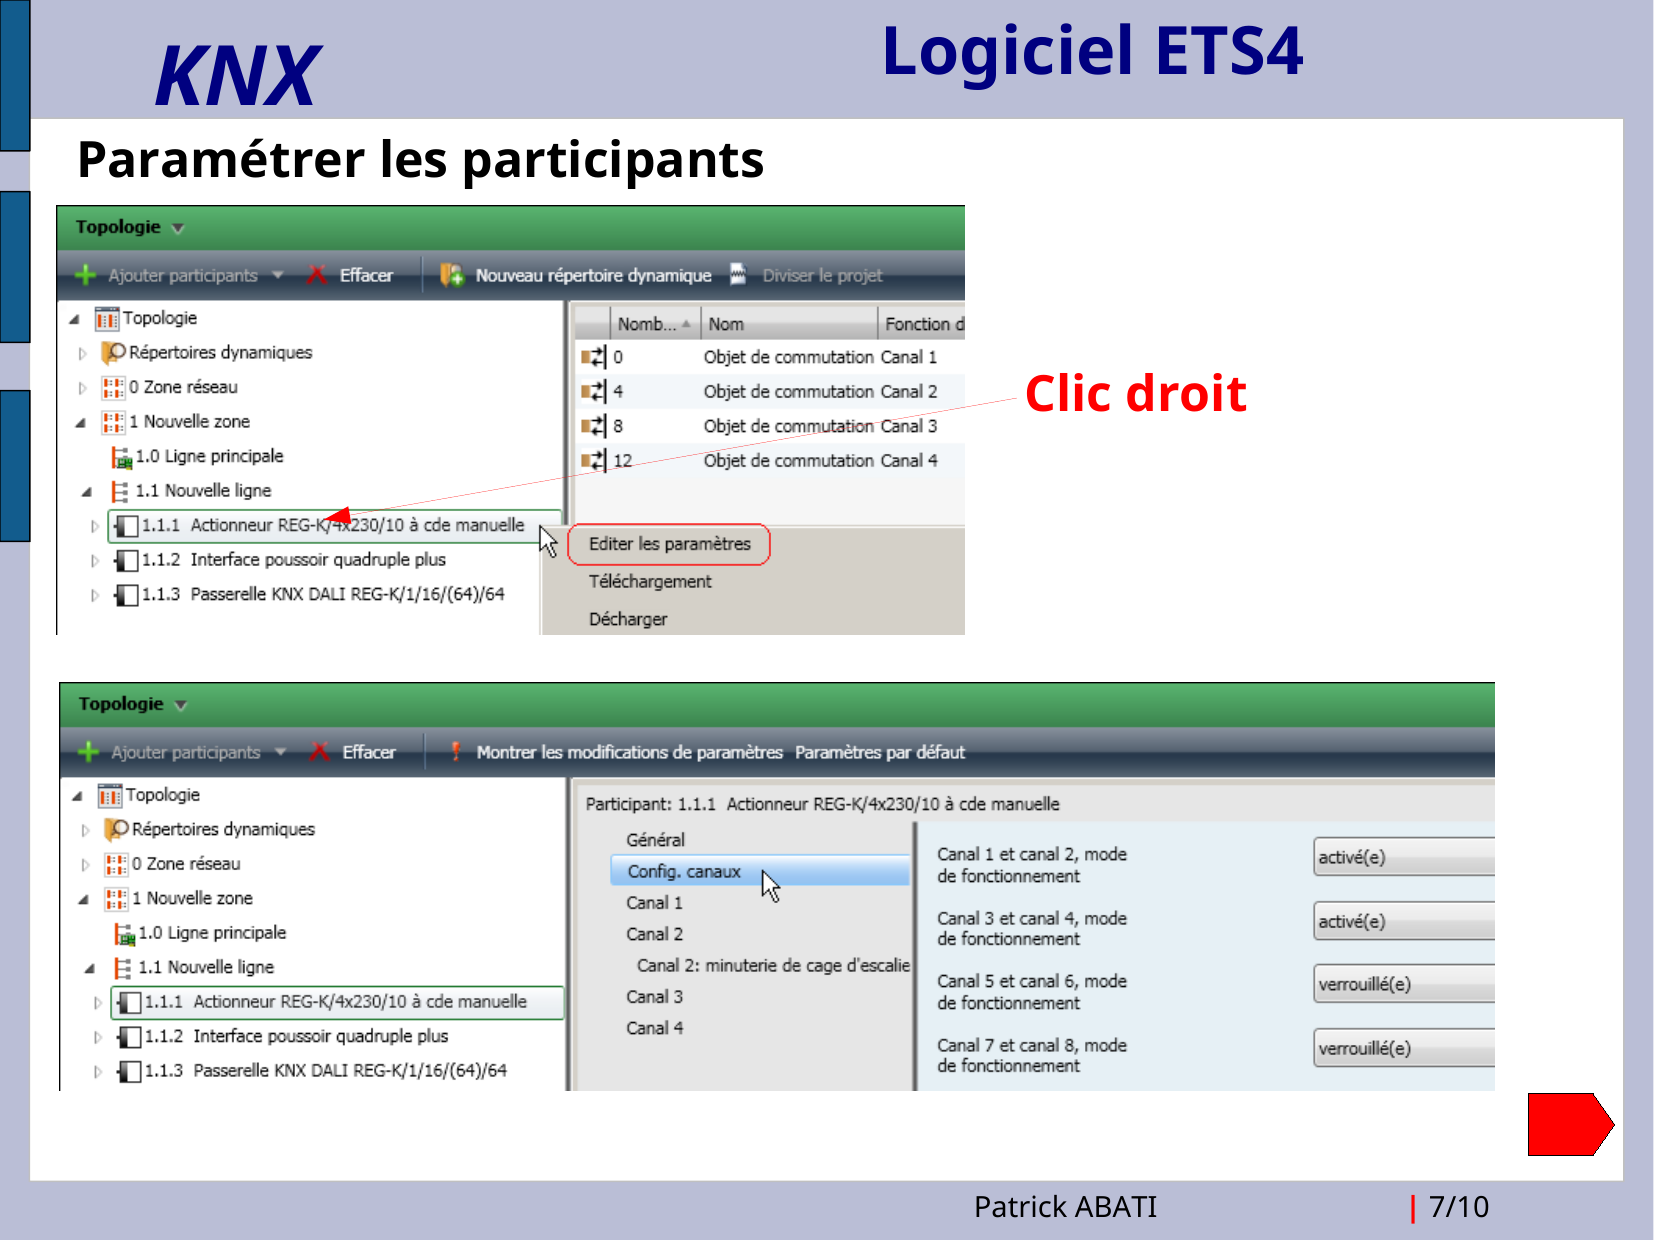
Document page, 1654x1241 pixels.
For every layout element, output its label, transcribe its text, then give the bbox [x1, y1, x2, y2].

picture [56, 205, 965, 635]
text_box [1528, 1093, 1615, 1156]
picture [59, 682, 1495, 1091]
text_box Paramétrer les participants [61, 125, 1621, 196]
text_box Clic droit [1009, 359, 1469, 430]
